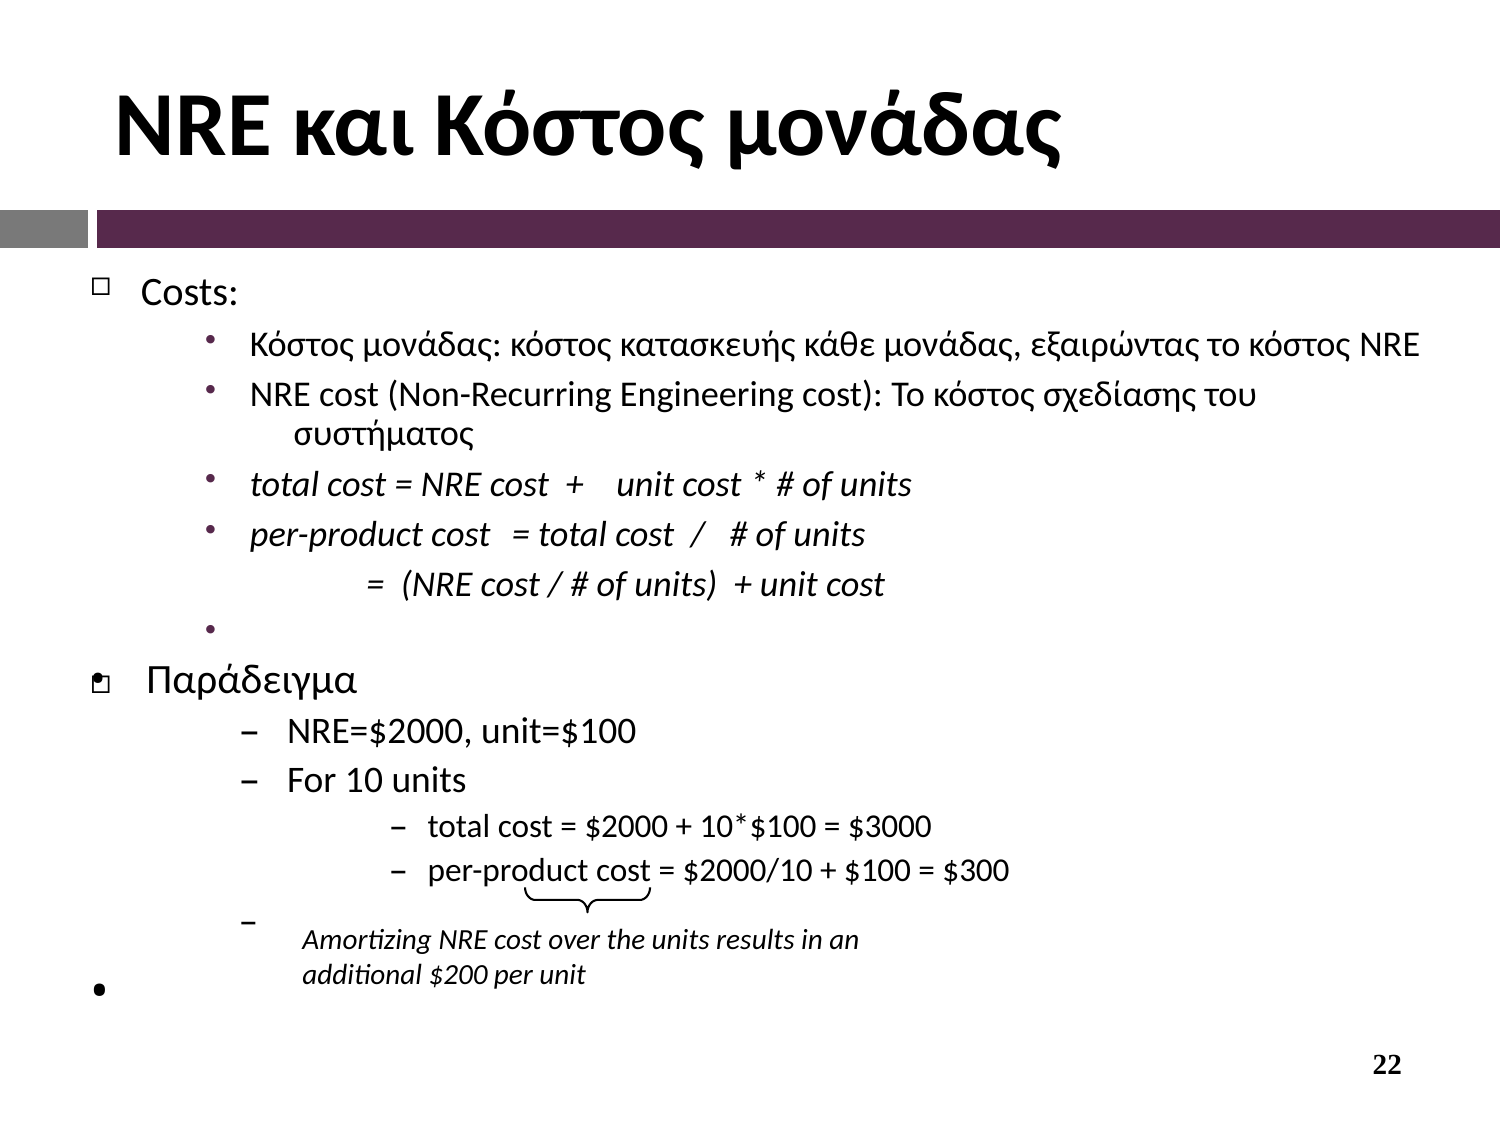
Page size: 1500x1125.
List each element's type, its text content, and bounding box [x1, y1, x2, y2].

text_box Amortizing NRE cost over the units results in an additional $200 per unit [287, 912, 901, 999]
title NRE και Κόστος μονάδας [99, 37, 1438, 201]
text_box [1312, 1025, 1463, 1101]
list Costs: Κόστος μονάδας: κόστος κατασκευής κάθε μονάδας, εξαιρώντας το κόστος NRE NRE cost (Non-Recurring Engineering cost): Το κόστος σχεδίασης του συστήματος total cost = NRE cost + unit cost * # of units per-product cost = total cost / # of units = (NRE cost / # of units) + unit cost [75, 262, 1438, 650]
text_box Παράδειγμα NRE=$2000, unit=$100 For 10 units total cost = $2000 + 10*$100 = $3000 per-product cost = $2000/10 + $100 = $300 [75, 650, 1438, 900]
